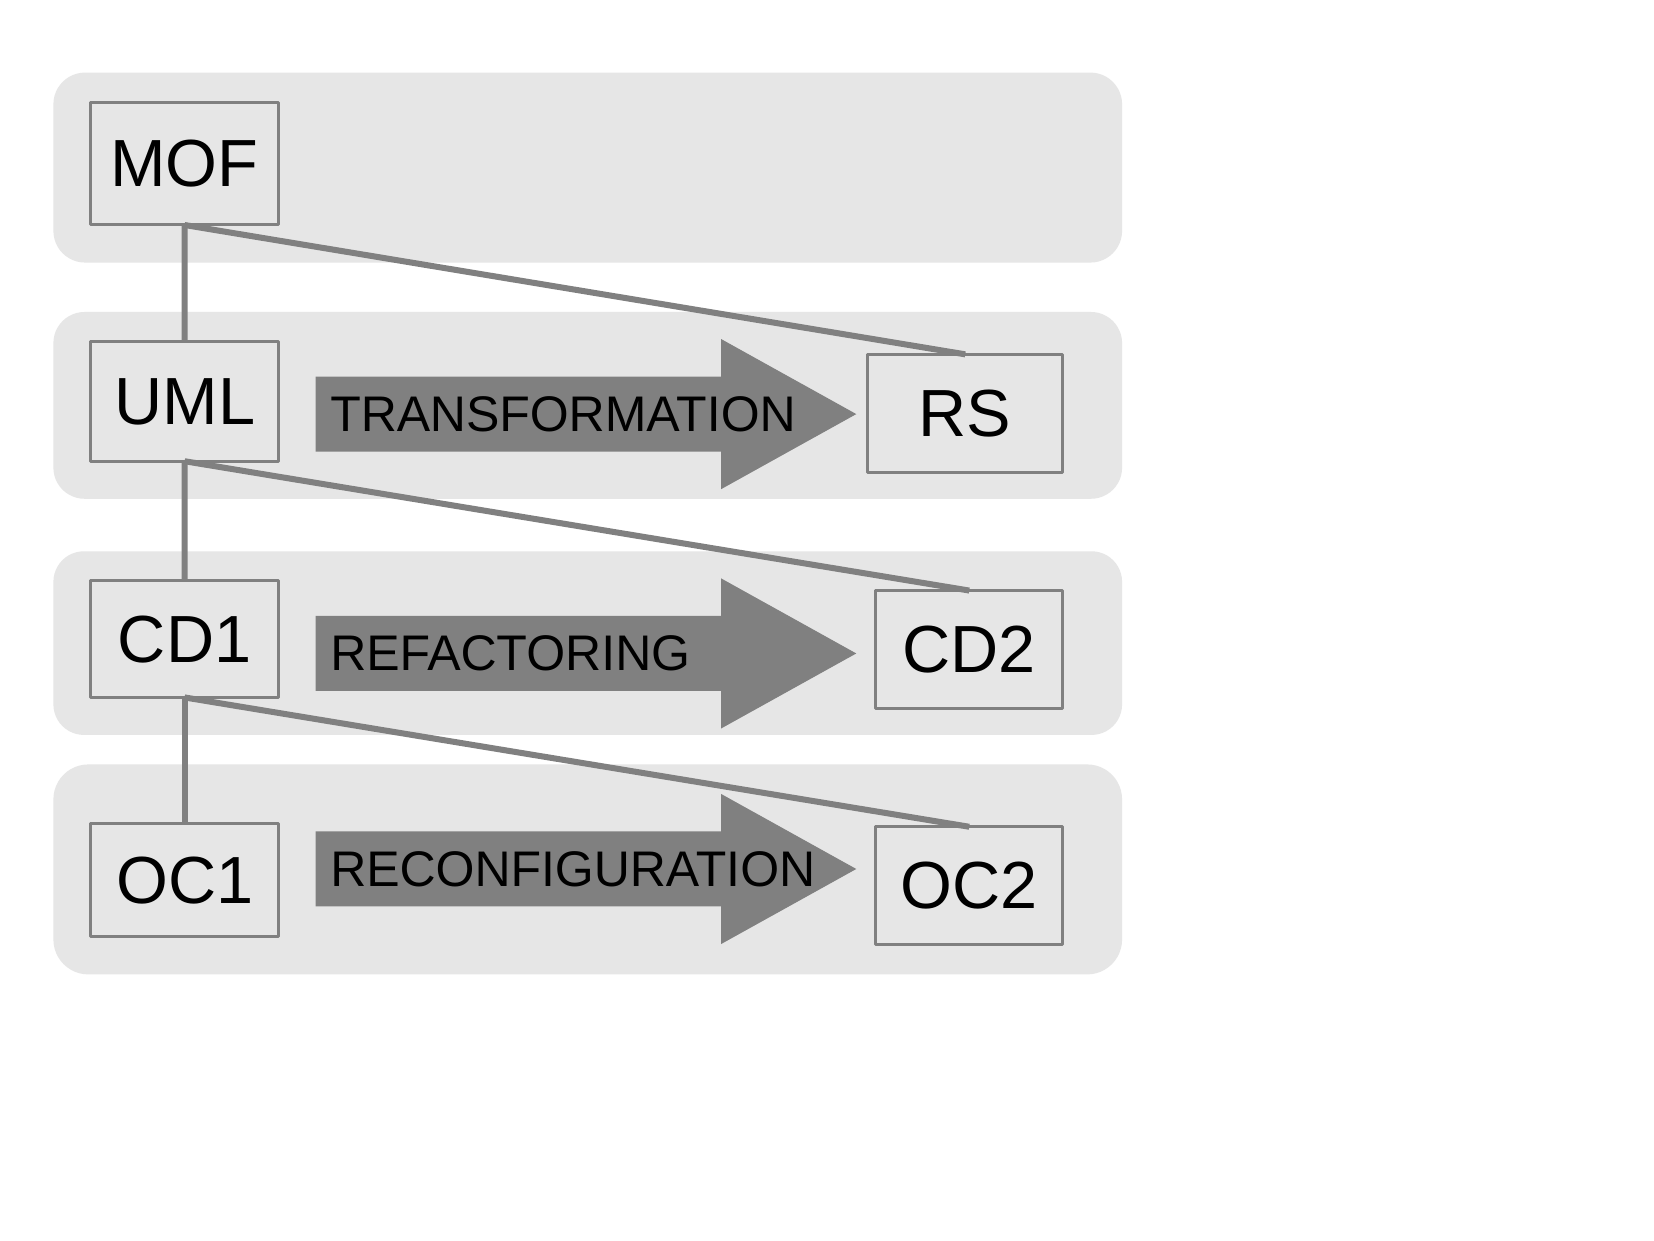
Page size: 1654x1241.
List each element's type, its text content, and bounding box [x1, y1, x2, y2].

text_box RS [867, 354, 1063, 473]
text_box [188, 229, 389, 263]
text_box RECONFIGURATION [315, 793, 857, 945]
text_box [53, 551, 182, 735]
text_box [53, 764, 1123, 975]
text_box [188, 702, 387, 735]
text_box TRANSFORMATION [315, 339, 857, 490]
text_box [188, 311, 1123, 499]
text_box [53, 311, 181, 499]
text_box CD2 [875, 590, 1063, 709]
text_box UML [90, 341, 279, 462]
text_box [188, 465, 389, 499]
text_box [188, 551, 1123, 735]
text_box OC1 [90, 823, 279, 937]
text_box REFACTORING [315, 578, 857, 729]
text_box CD1 [90, 580, 279, 698]
text_box OC2 [875, 826, 1063, 945]
text_box MOF [90, 102, 279, 225]
text_box [53, 72, 1123, 263]
